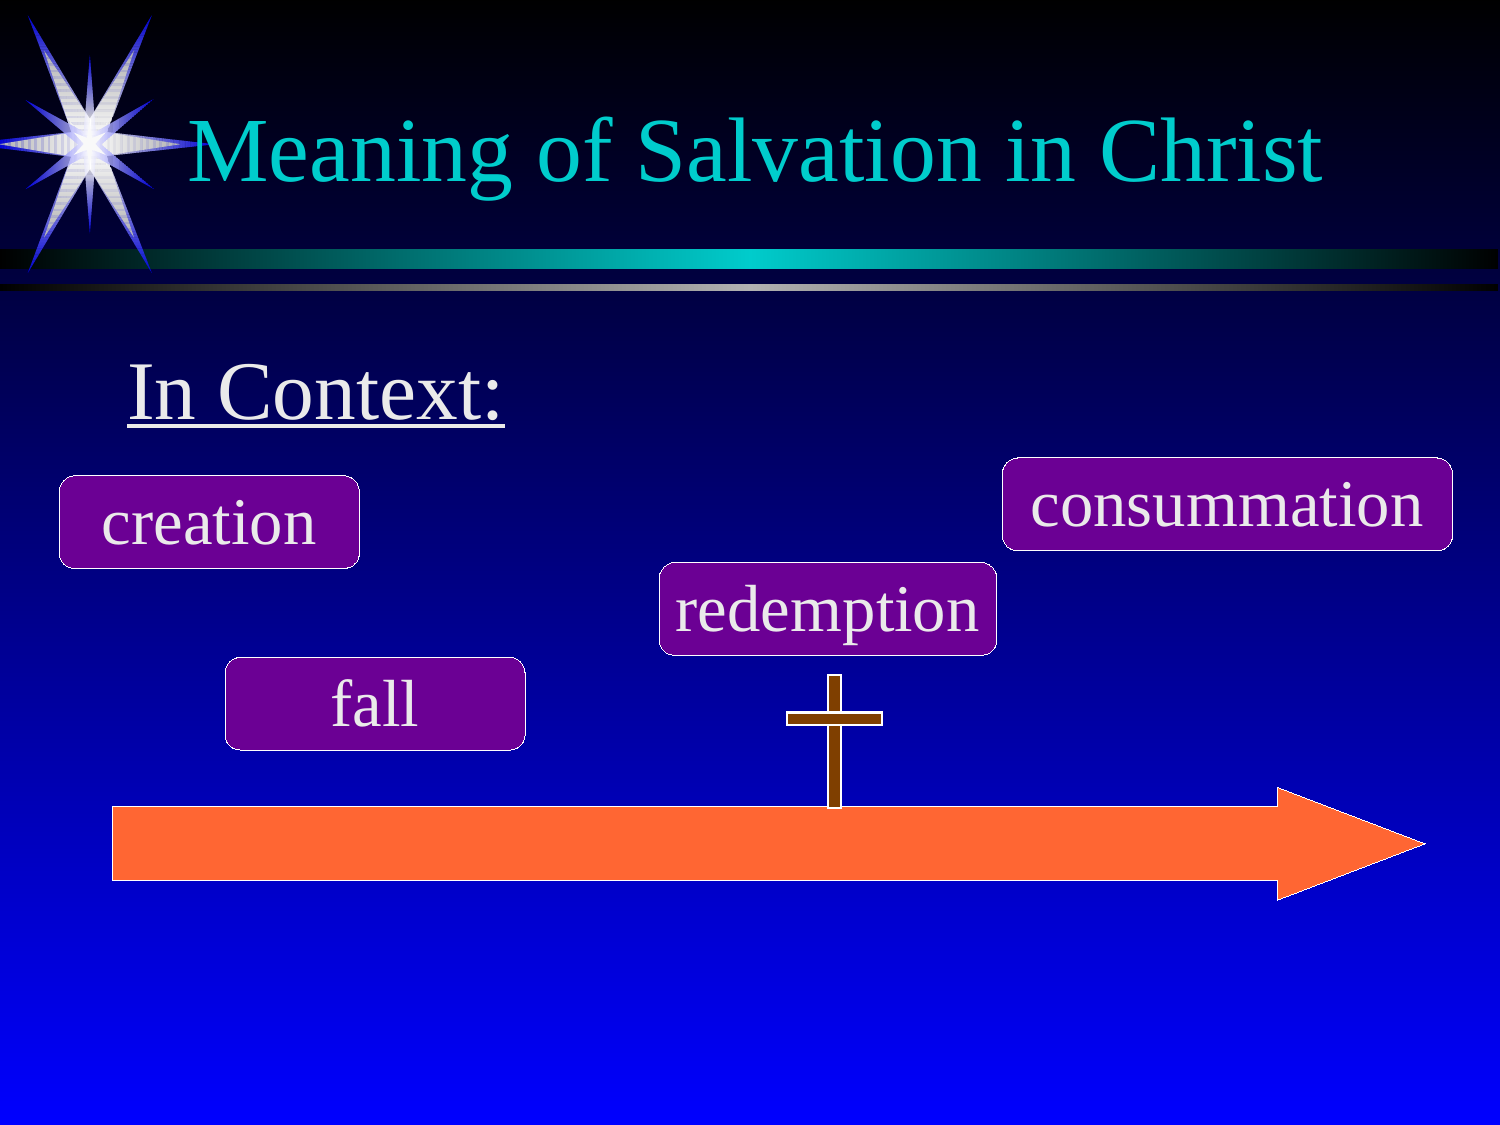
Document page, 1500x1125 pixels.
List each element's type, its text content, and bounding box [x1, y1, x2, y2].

text_box consummation [1002, 457, 1453, 551]
text_box redemption [659, 562, 997, 656]
text_box [112, 674, 1426, 901]
text_box creation [59, 475, 360, 569]
title Meaning of Salvation in Christ [187, 56, 1463, 244]
text_box fall [225, 657, 526, 751]
text_box In Context: [112, 337, 713, 445]
